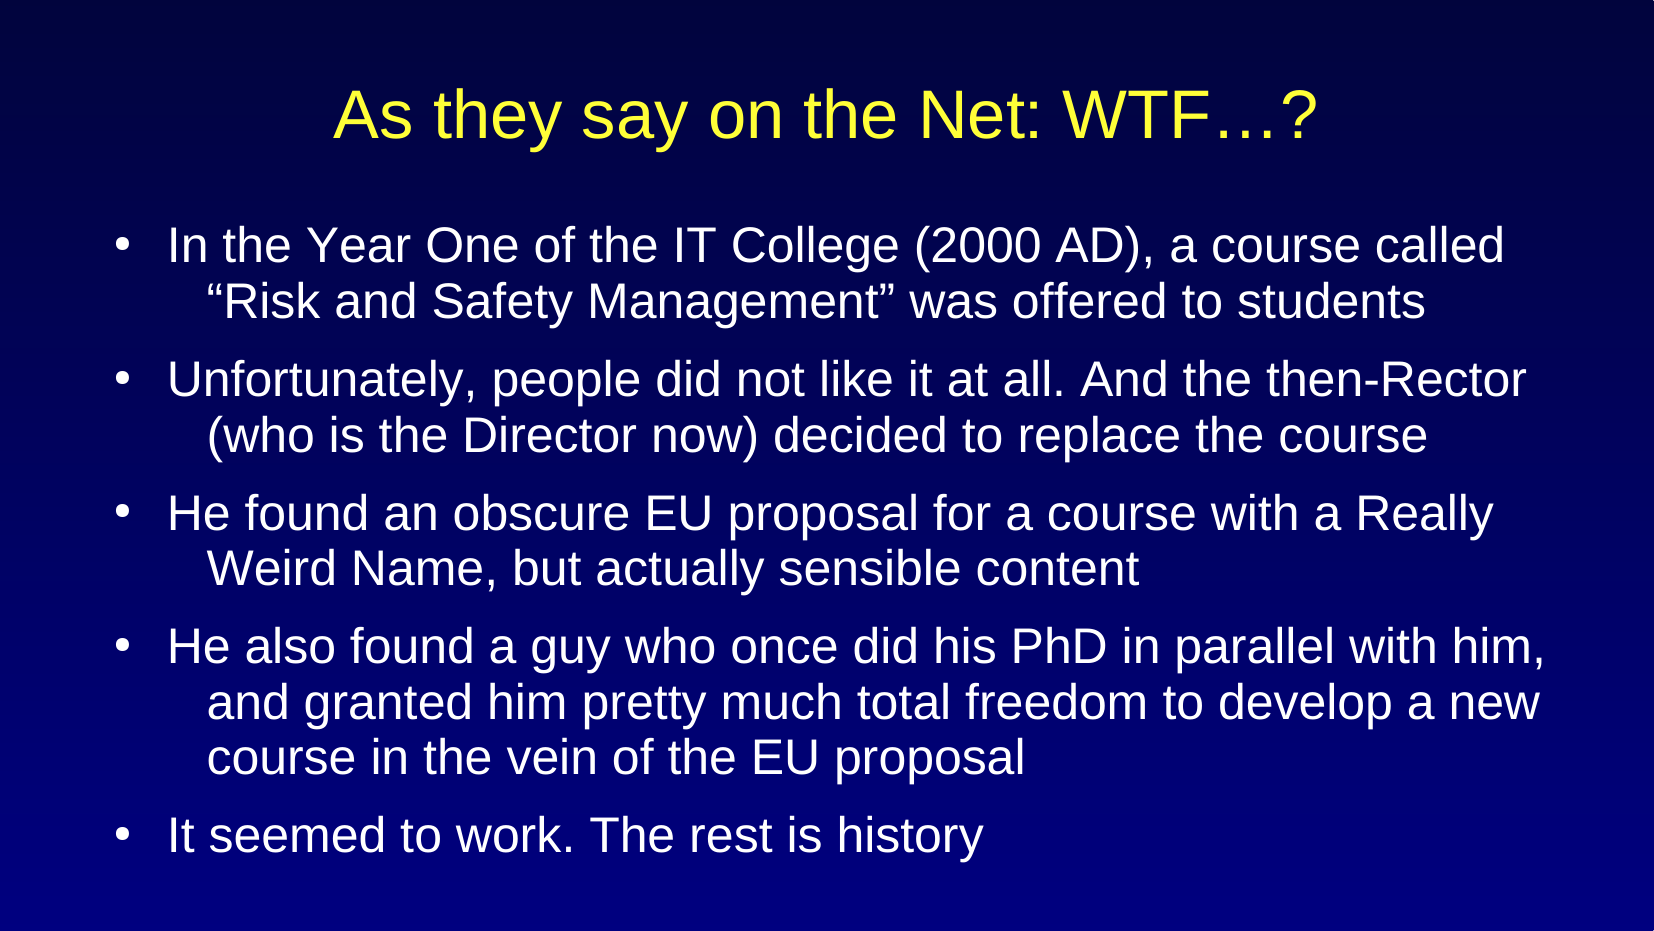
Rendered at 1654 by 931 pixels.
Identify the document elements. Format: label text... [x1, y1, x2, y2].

list In the Year One of the IT College (2000 AD), a course called “Risk and Safety Management” was offered to students Unfortunately, people did not like it at all. And the then-Rector (who is the Director now) decided to replace the course He found an obscure EU proposal for a course with a Really Weird Name, but actually sensible content He also found a guy who once did his PhD in parallel with him, and granted him pretty much total freedom to develop a new course in the vein of the EU proposal It seemed to work. The rest is history [82, 217, 1571, 864]
title As they say on the Net: WTF…? [82, 37, 1571, 193]
